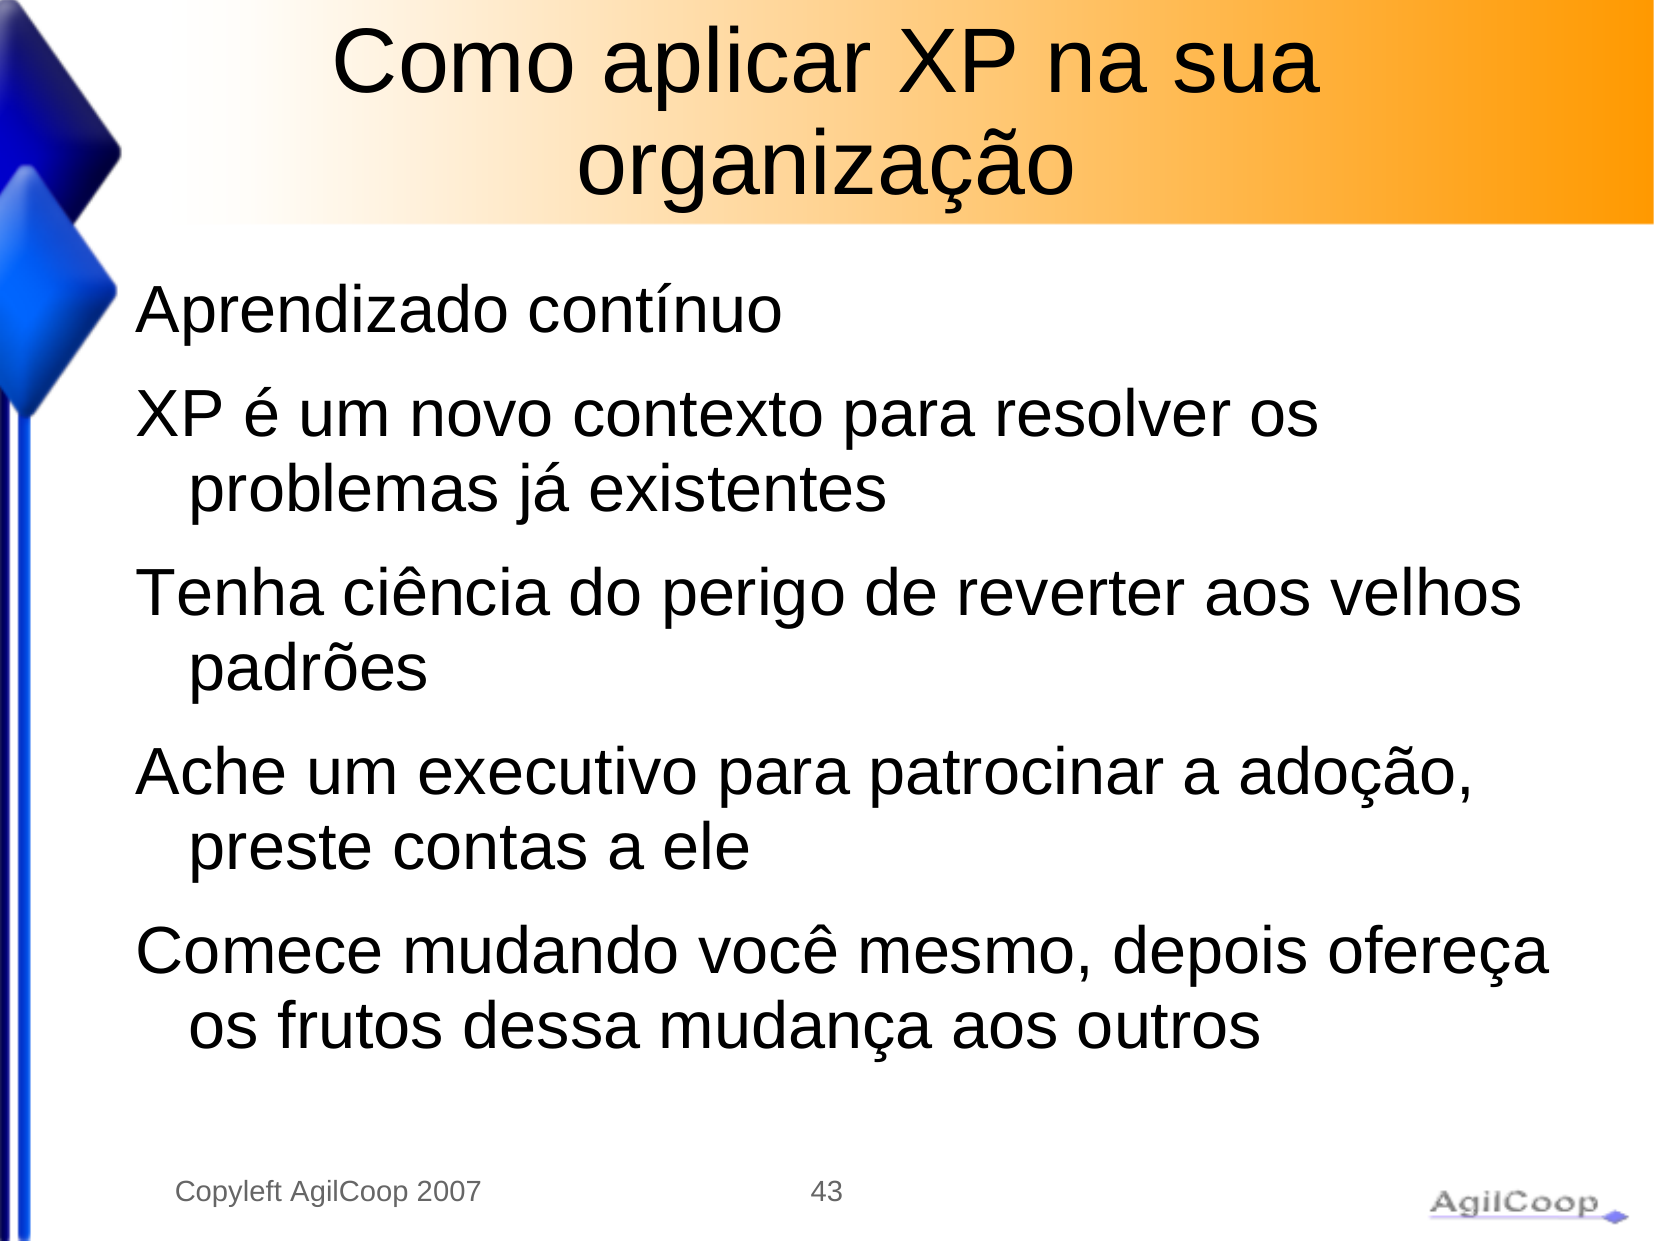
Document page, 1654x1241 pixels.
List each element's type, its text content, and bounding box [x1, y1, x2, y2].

list Aprendizado contínuo XP é um novo contexto para resolver os problemas já existentes Tenha ciência do perigo de reverter aos velhos padrões Ache um executivo para patrocinar a adoção, preste contas a ele Comece mudando você mesmo, depois ofereça os frutos dessa mudança aos outros [118, 271, 1607, 1123]
picture [0, 0, 1654, 1241]
title Como aplicar XP na sua organização [82, 8, 1571, 216]
